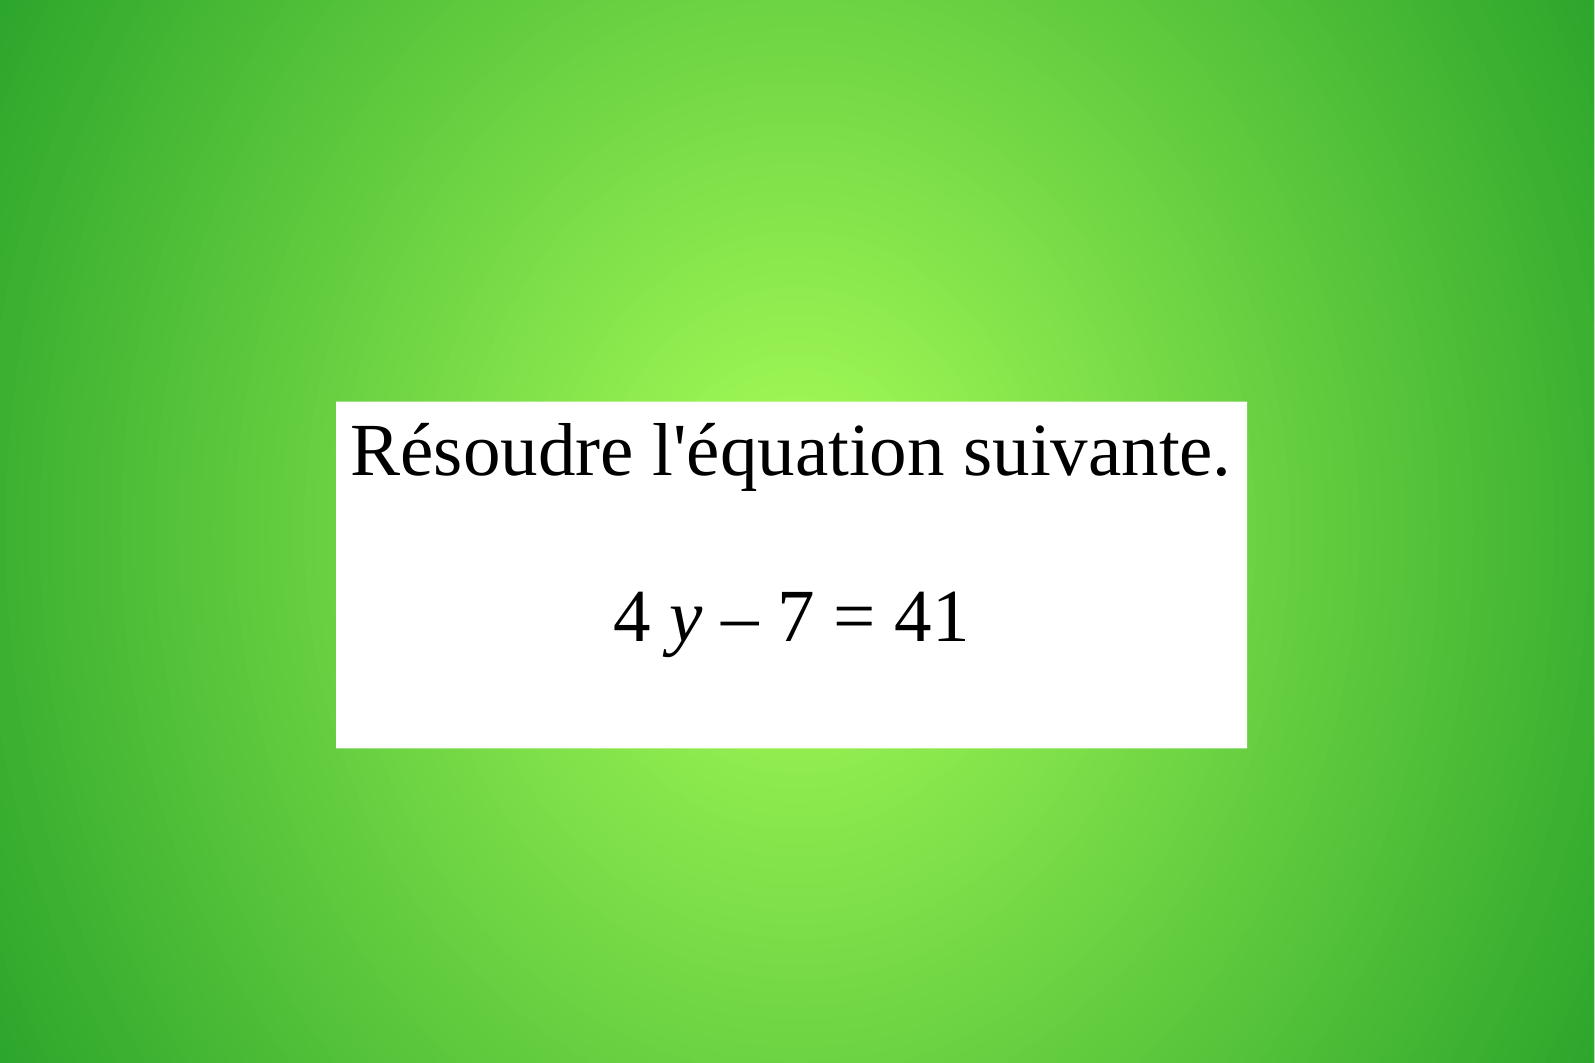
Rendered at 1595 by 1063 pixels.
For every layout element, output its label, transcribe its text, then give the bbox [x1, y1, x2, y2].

text_box Résoudre l'équation suivante. 4 y – 7 = 41 [336, 401, 1248, 749]
picture [0, 0, 1595, 1063]
